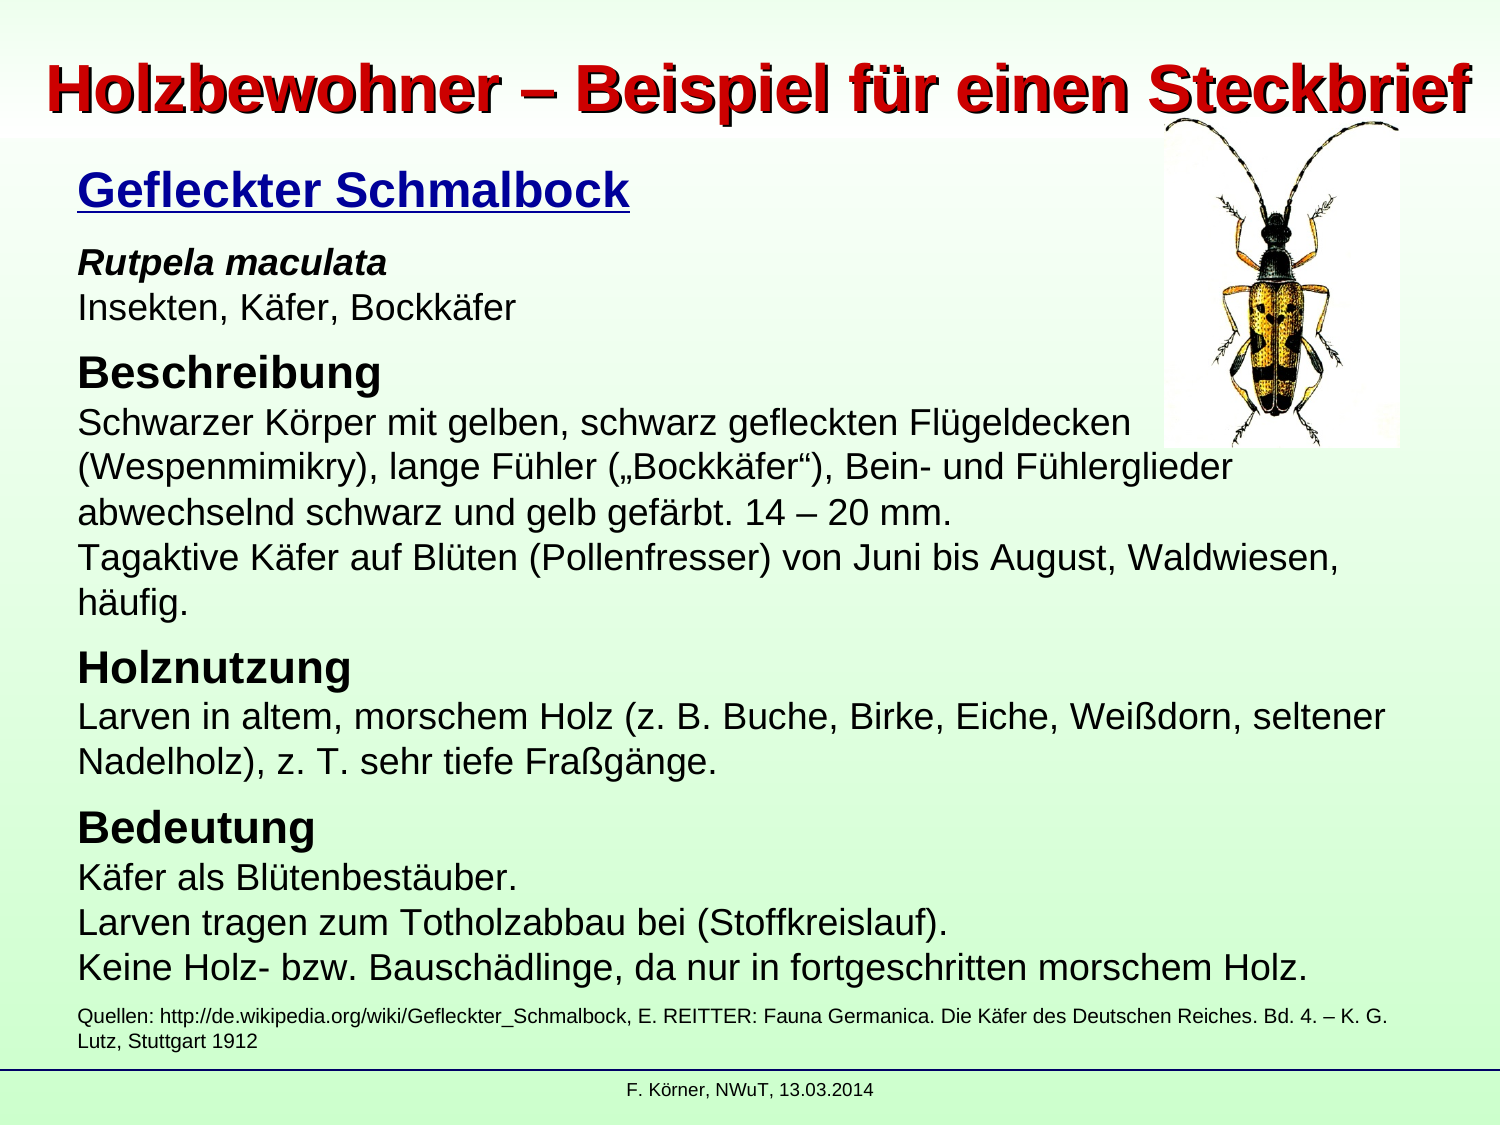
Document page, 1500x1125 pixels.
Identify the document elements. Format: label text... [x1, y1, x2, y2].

picture [1164, 117, 1400, 448]
table_header Holzbewohner – Beispiel für einen Steckbrief [0, 0, 1500, 137]
text_box Gefleckter Schmalbock Rutpela maculata Insekten, Käfer, Bockkäfer Beschreibung Schwarzer Körper mit gelben, schwarz gefleckten Flügeldecken (Wespenmimikry), lange Fühler („Bockkäfer“), Bein- und Fühlerglieder abwechselnd schwarz und gelb gefärbt. 14 – 20 mm. Tagaktive Käfer auf Blüten (Pollenfresser) von Juni bis August, Waldwiesen, häufig. Holznutzung Larven in altem, morschem Holz (z. B. Buche, Birke, Eiche, Weißdorn, seltener Nadelholz), z. T. sehr tiefe Fraßgänge. Bedeutung Käfer als Blütenbestäuber. Larven tragen zum Totholzabbau bei (Stoffkreislauf). Keine Holz- bzw. Bauschädlinge, da nur in fortgeschritten morschem Holz. Quellen: http://de.wikipedia.org/wiki/Gefleckter_Schmalbock, E. REITTER: Fauna Germanica. Die Käfer des Deutschen Reiches. Bd. 4. – K. G. Lutz, Stuttgart 1912 [62, 149, 1438, 1060]
